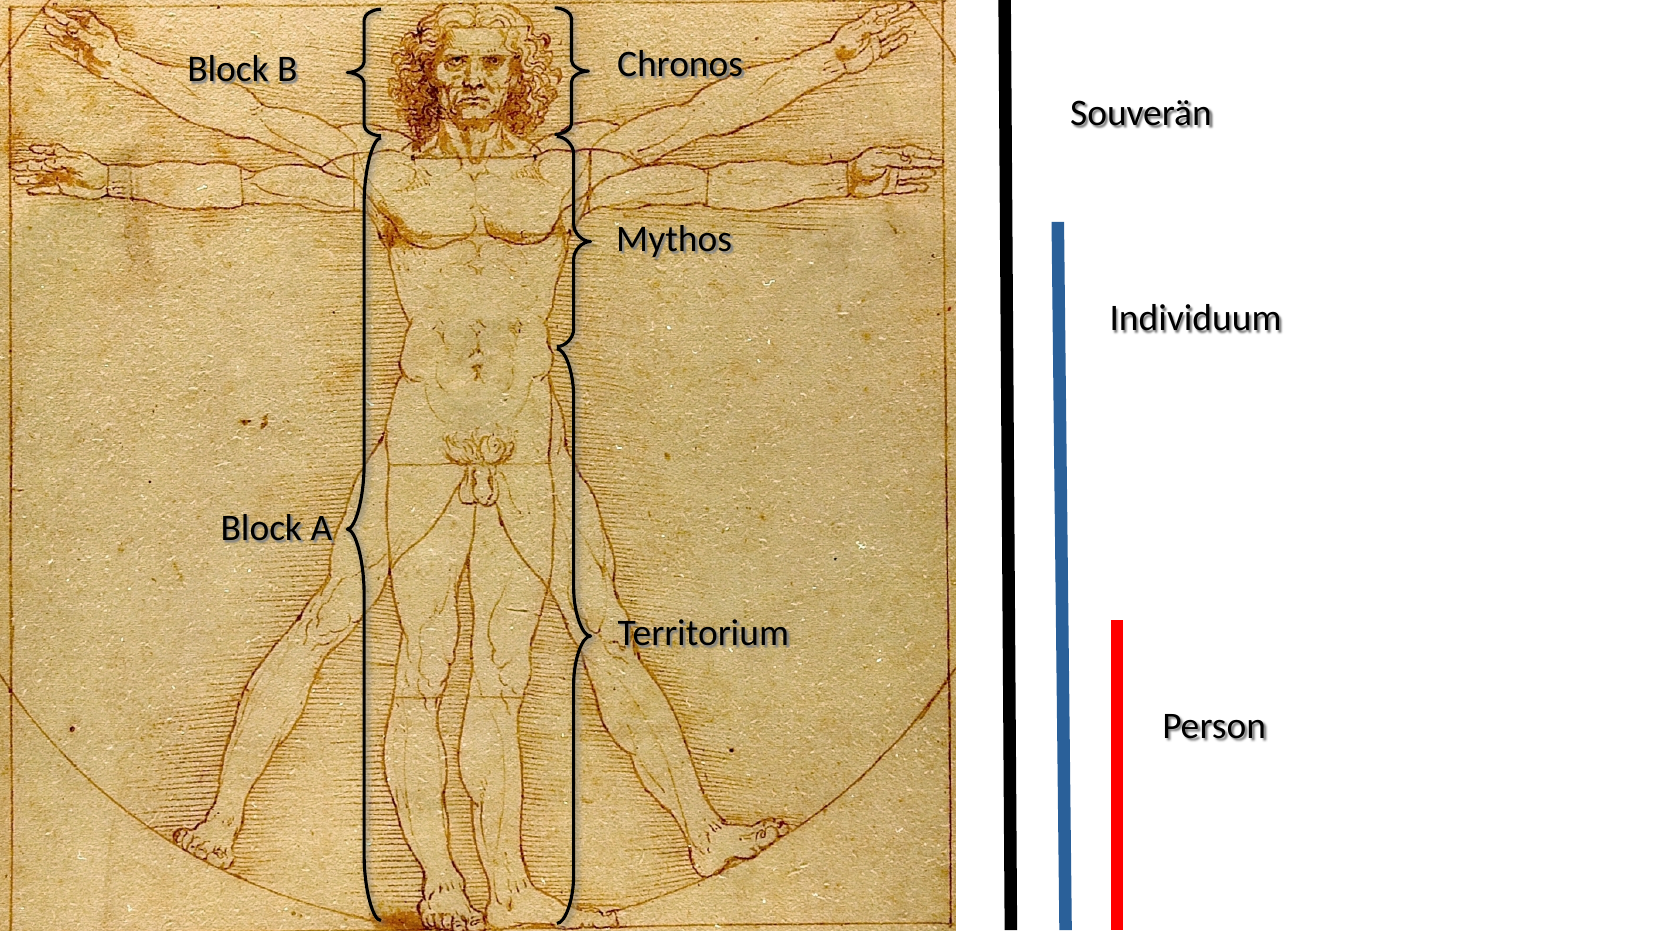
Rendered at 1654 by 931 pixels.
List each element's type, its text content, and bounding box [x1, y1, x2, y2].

text_box Person [1147, 702, 1473, 831]
text_box Block B [172, 46, 313, 99]
text_box Individuum [1094, 295, 1297, 348]
text_box Territorium [602, 609, 805, 663]
text_box Mythos [601, 215, 748, 269]
text_box Block A [205, 504, 348, 557]
picture [0, 0, 956, 931]
text_box Souverän [1055, 89, 1227, 142]
text_box Chronos [602, 40, 759, 94]
